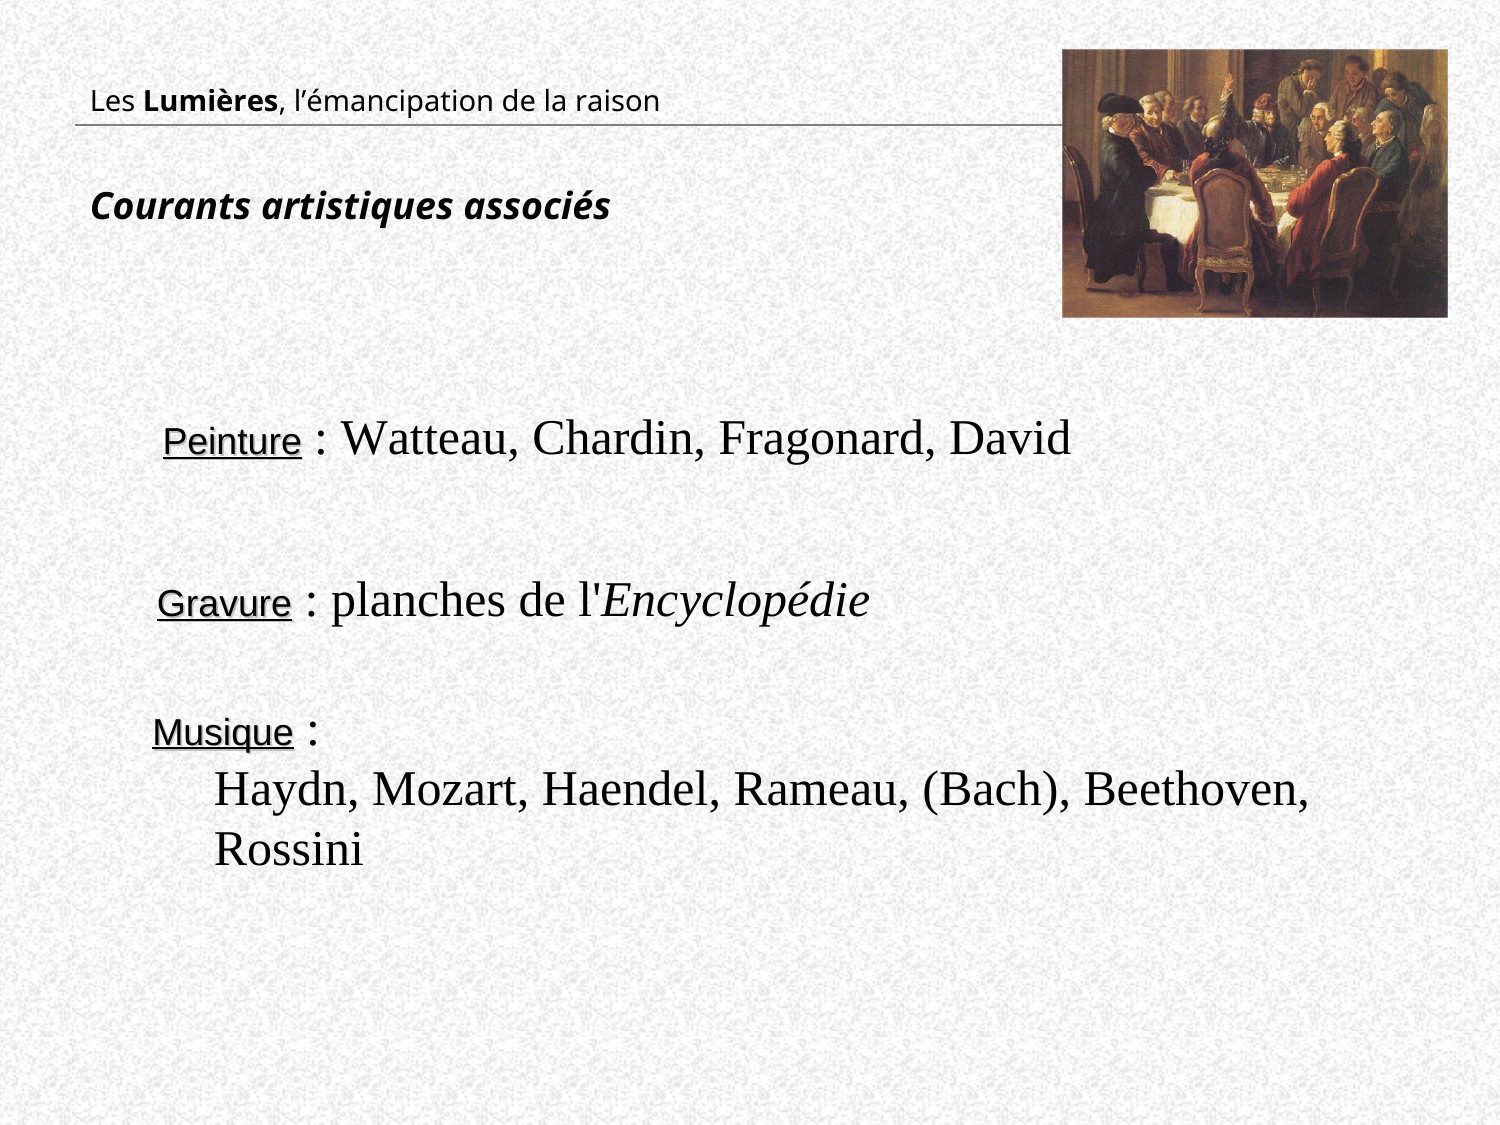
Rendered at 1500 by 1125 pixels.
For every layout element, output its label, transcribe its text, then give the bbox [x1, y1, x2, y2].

text_box Courants artistiques associés [75, 174, 901, 236]
text_box Peinture : Watteau, Chardin, Fragonard, David [147, 396, 1436, 473]
text_box Les Lumières, l’émancipation de la raison [74, 74, 1062, 126]
text_box Musique : Haydn, Mozart, Haendel, Rameau, (Bach), Beethoven, Rossini [137, 687, 1413, 883]
picture [0, 0, 1500, 1125]
text_box Gravure : planches de l'Encyclopédie [142, 558, 1430, 635]
